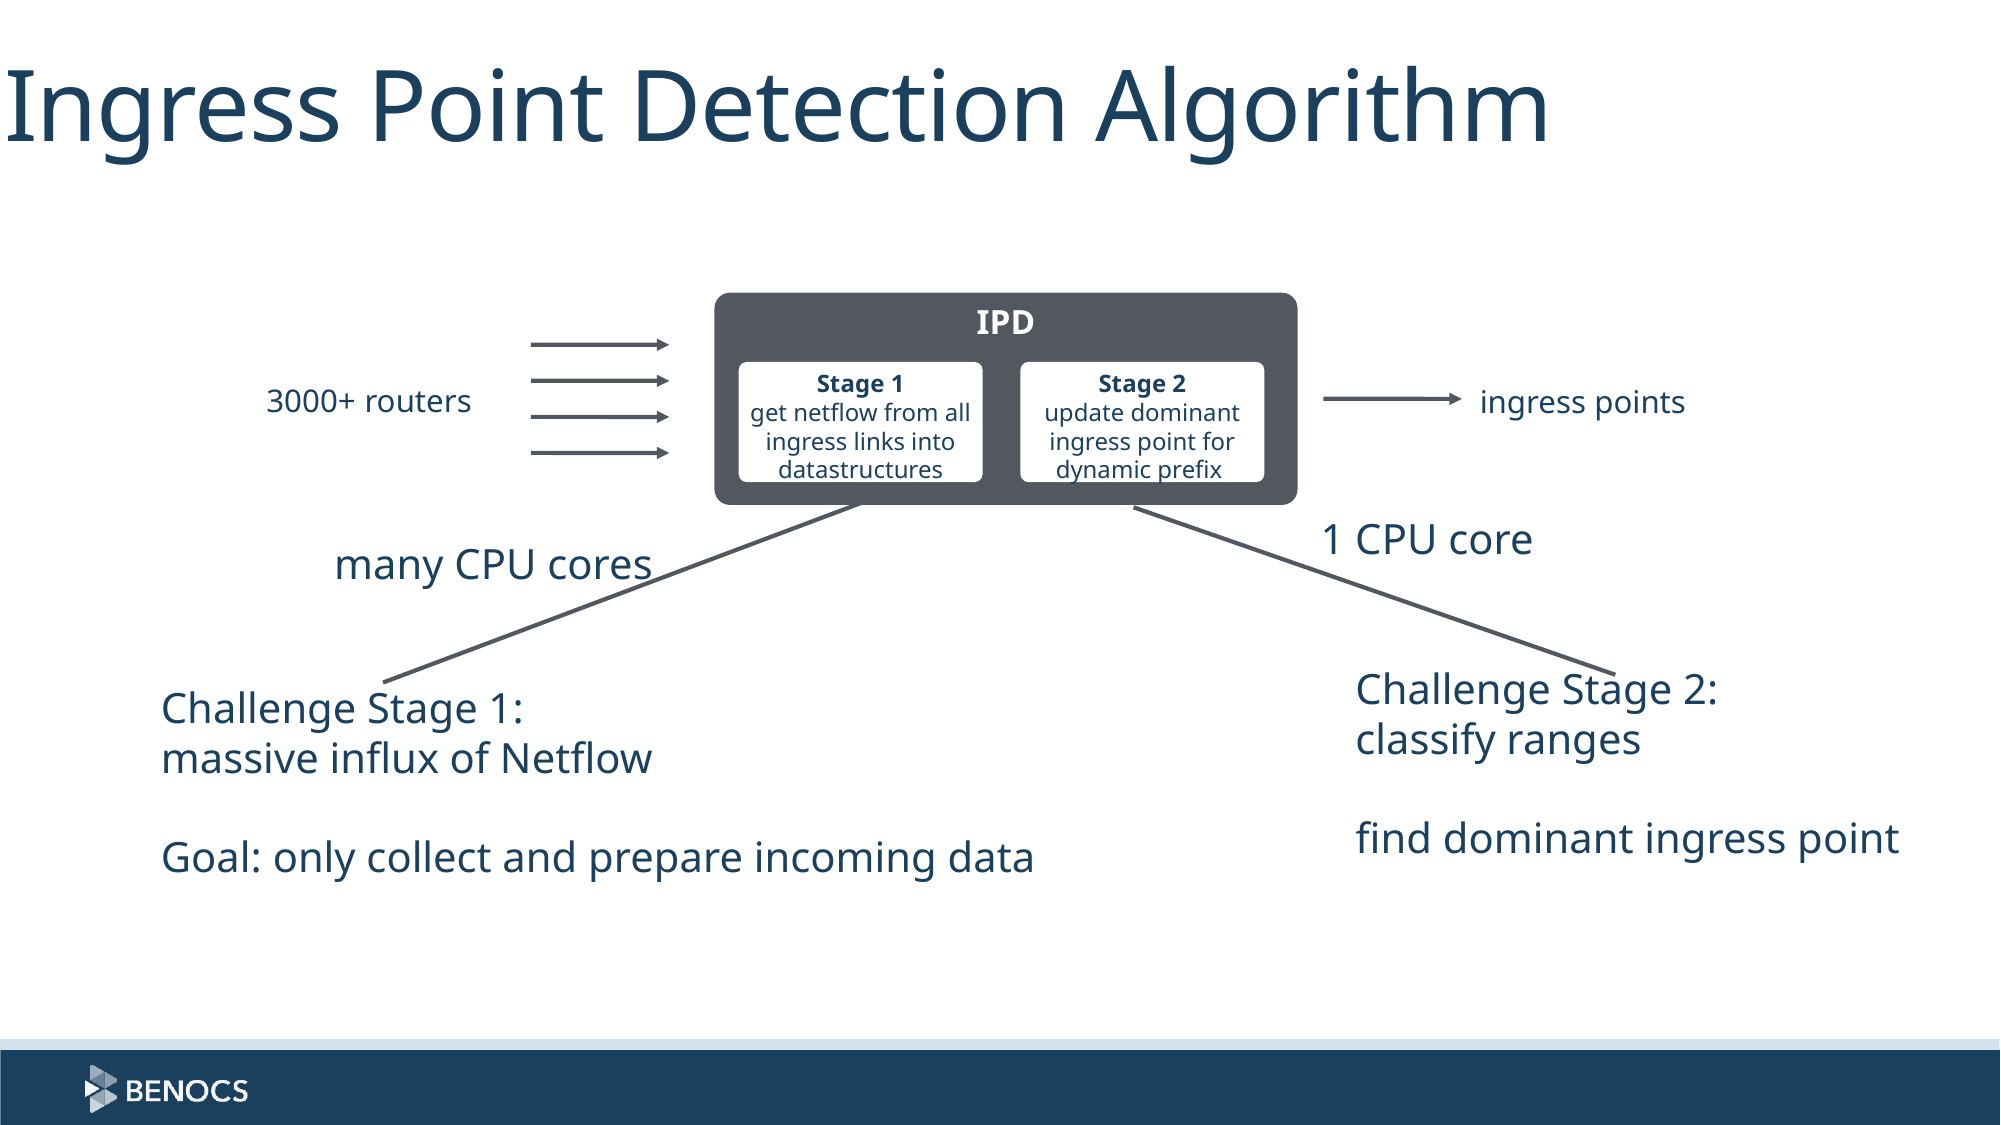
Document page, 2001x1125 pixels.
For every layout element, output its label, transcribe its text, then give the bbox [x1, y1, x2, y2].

picture [84, 1063, 248, 1114]
text_box 3000+ routers [262, 376, 477, 423]
text_box IPD [714, 292, 1298, 505]
text_box Challenge Stage 2: classify ranges find dominant ingress point [1351, 658, 1905, 866]
text_box Stage 1 get netflow from all ingress links into datastructures [738, 361, 983, 483]
text_box many CPU cores [330, 533, 658, 592]
text_box ingress points [1475, 377, 1691, 424]
text_box Stage 2 update dominant ingress point for dynamic prefix [1020, 361, 1265, 483]
text_box Challenge Stage 1: massive influx of Netflow Goal: only collect and prepare incoming data [156, 677, 1040, 886]
title Ingress Point Detection Algorithm [0, 52, 1803, 191]
text_box 1 CPU core [1316, 508, 1538, 568]
